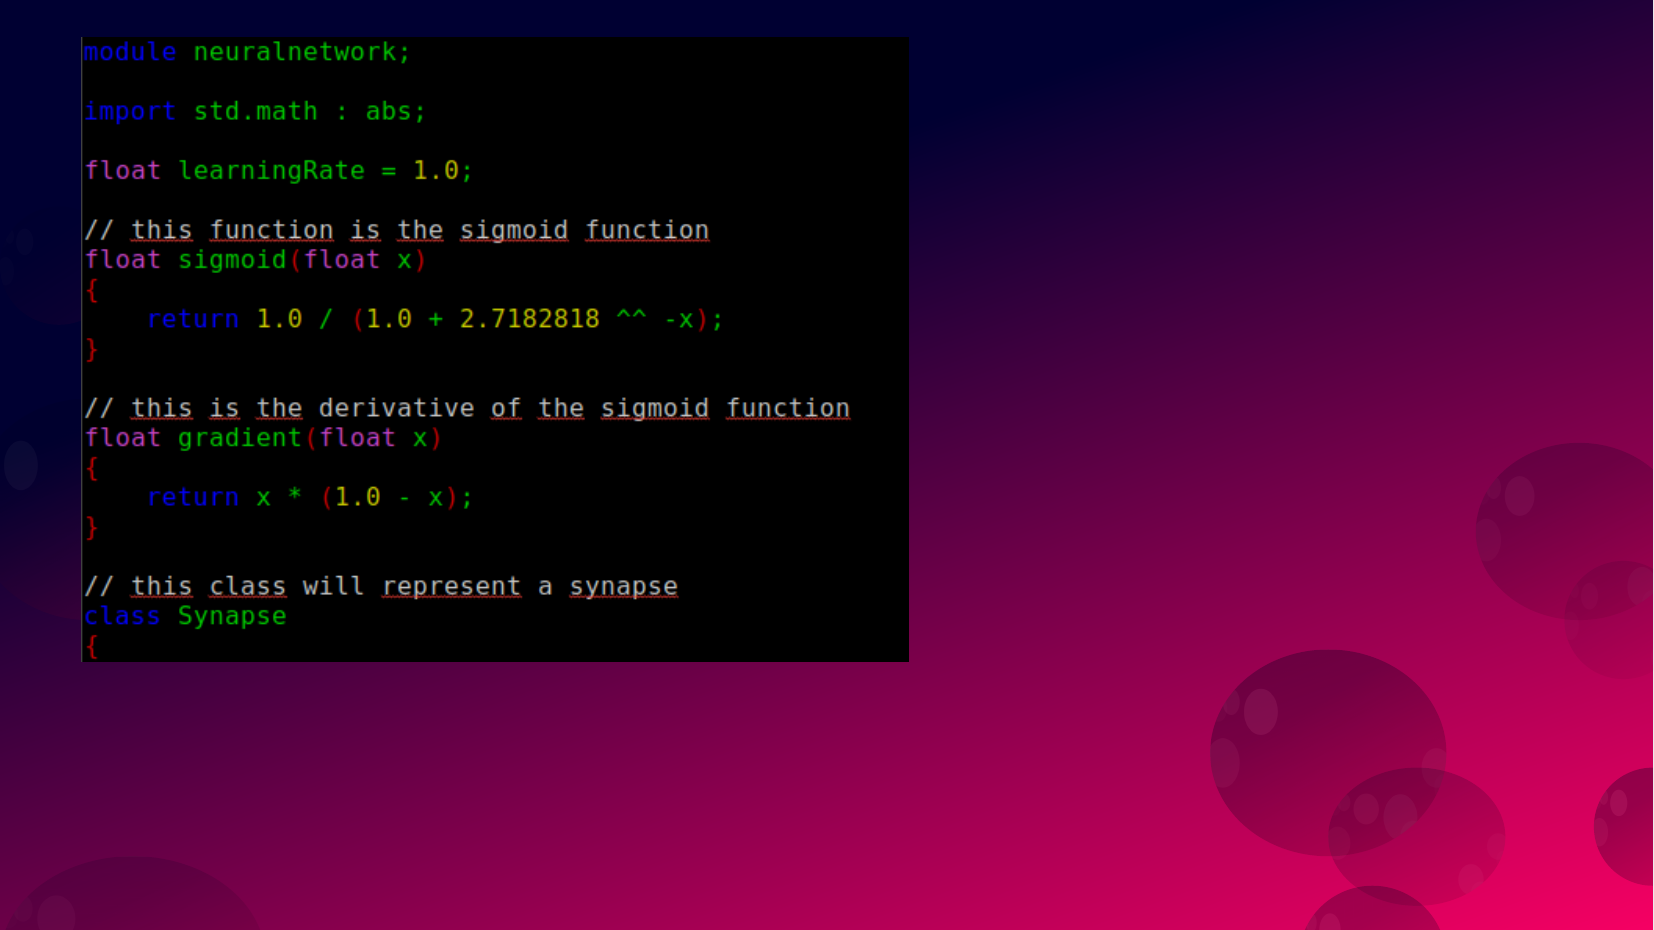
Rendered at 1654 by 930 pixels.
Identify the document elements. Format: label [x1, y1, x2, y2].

picture [81, 37, 909, 663]
picture [1648, 0, 1654, 930]
